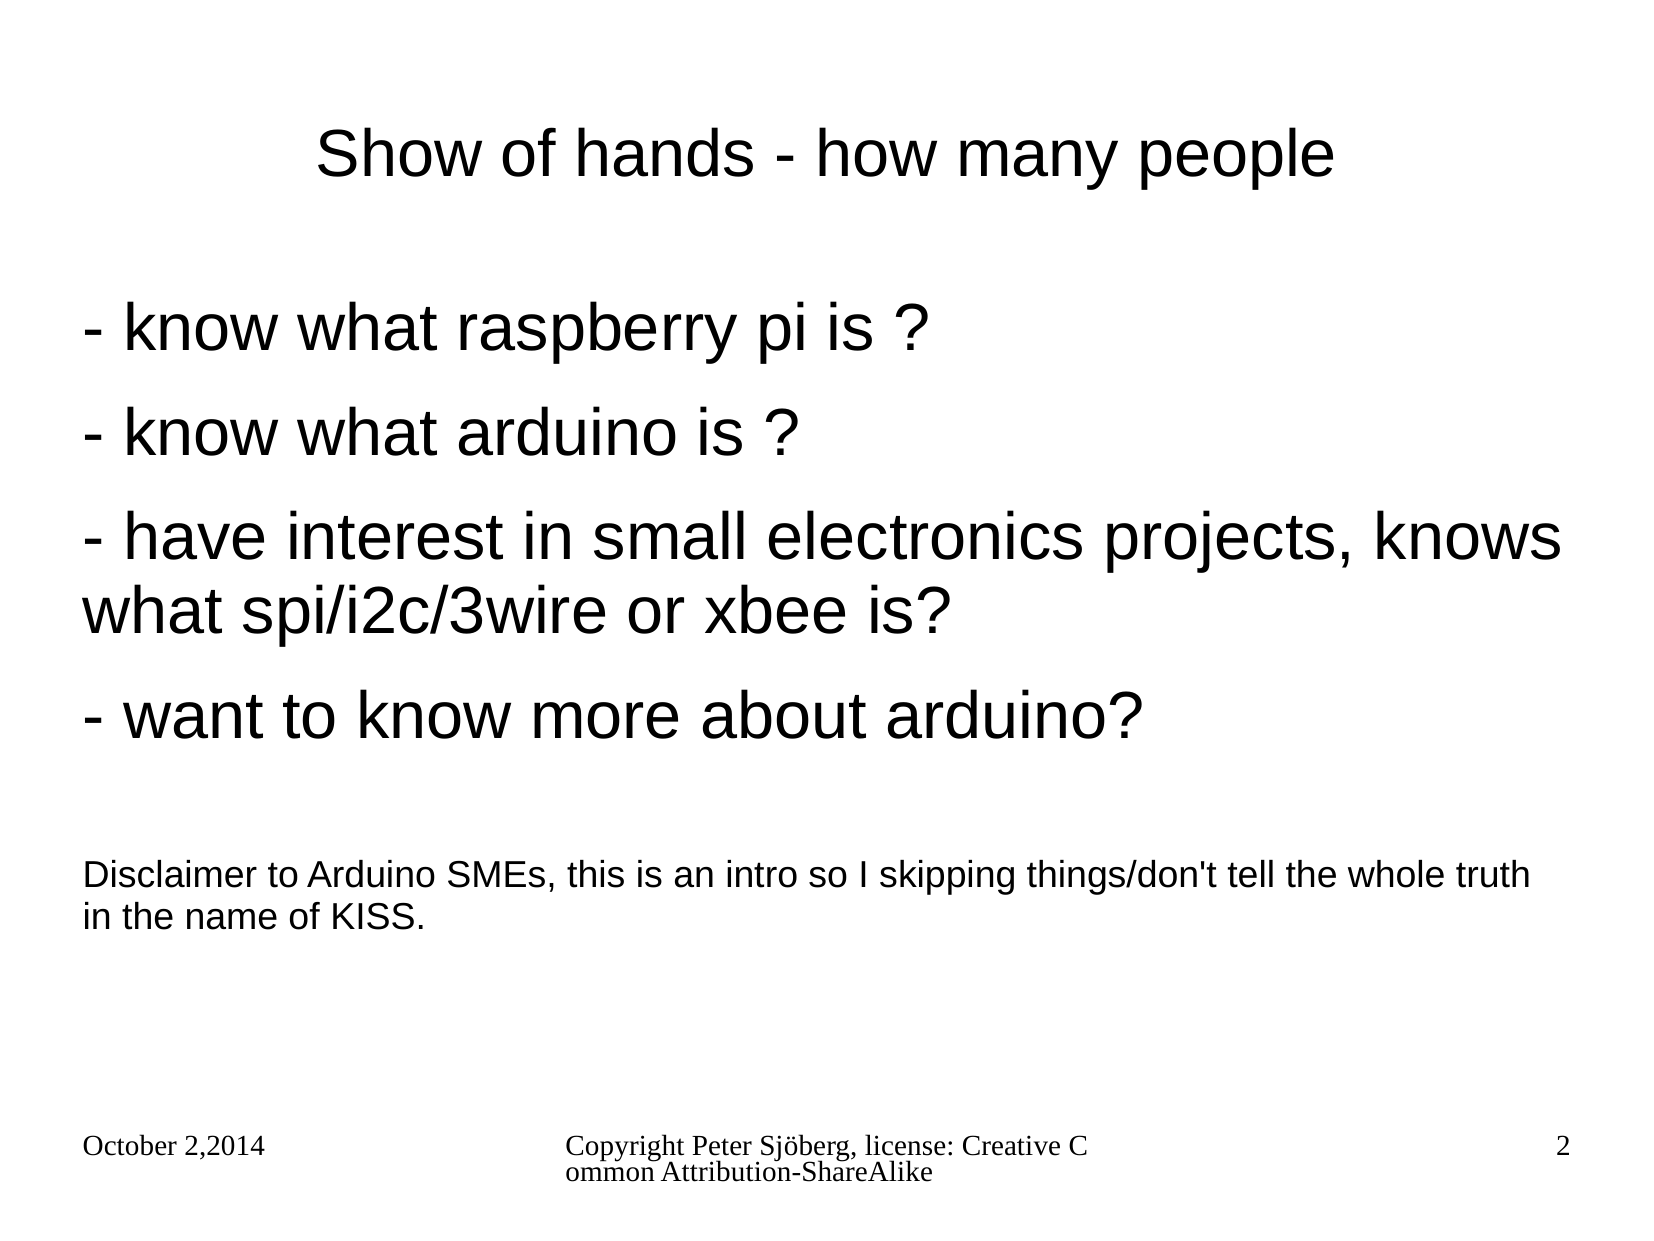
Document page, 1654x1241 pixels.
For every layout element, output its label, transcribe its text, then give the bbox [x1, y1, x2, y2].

title Show of hands - how many people [82, 49, 1571, 257]
list - know what raspberry pi is ? - know what arduino is ? - have interest in small electronics projects, knows what spi/i2c/3wire or xbee is? - want to know more about arduino? Disclaimer to Arduino SMEs, this is an intro so I skipping things/don't tell the whole truth in the name of KISS. [82, 290, 1571, 1010]
